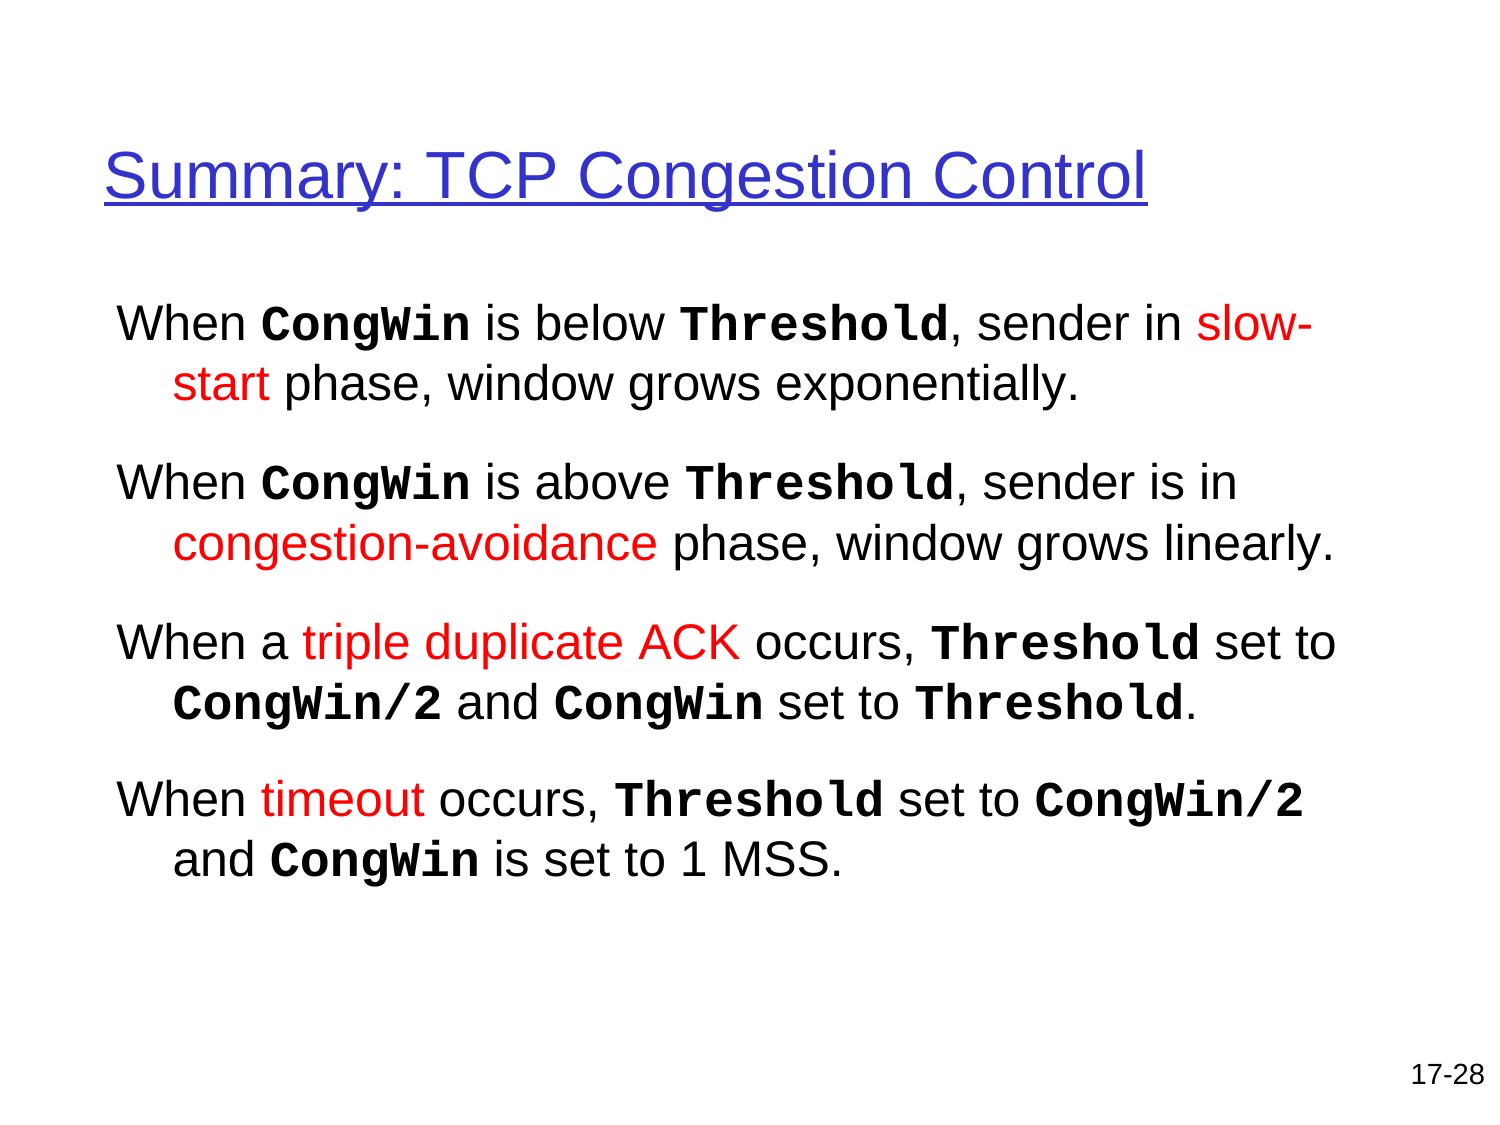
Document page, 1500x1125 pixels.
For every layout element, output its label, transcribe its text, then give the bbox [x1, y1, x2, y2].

list When CongWin is below Threshold, sender in slow-start phase, window grows exponentially. When CongWin is above Threshold, sender is in congestion-avoidance phase, window grows linearly. When a triple duplicate ACK occurs, Threshold set to CongWin/2 and CongWin set to Threshold. When timeout occurs, Threshold set to CongWin/2 and CongWin is set to 1 MSS. [101, 287, 1377, 1050]
title Summary: TCP Congestion Control [89, 81, 1365, 270]
